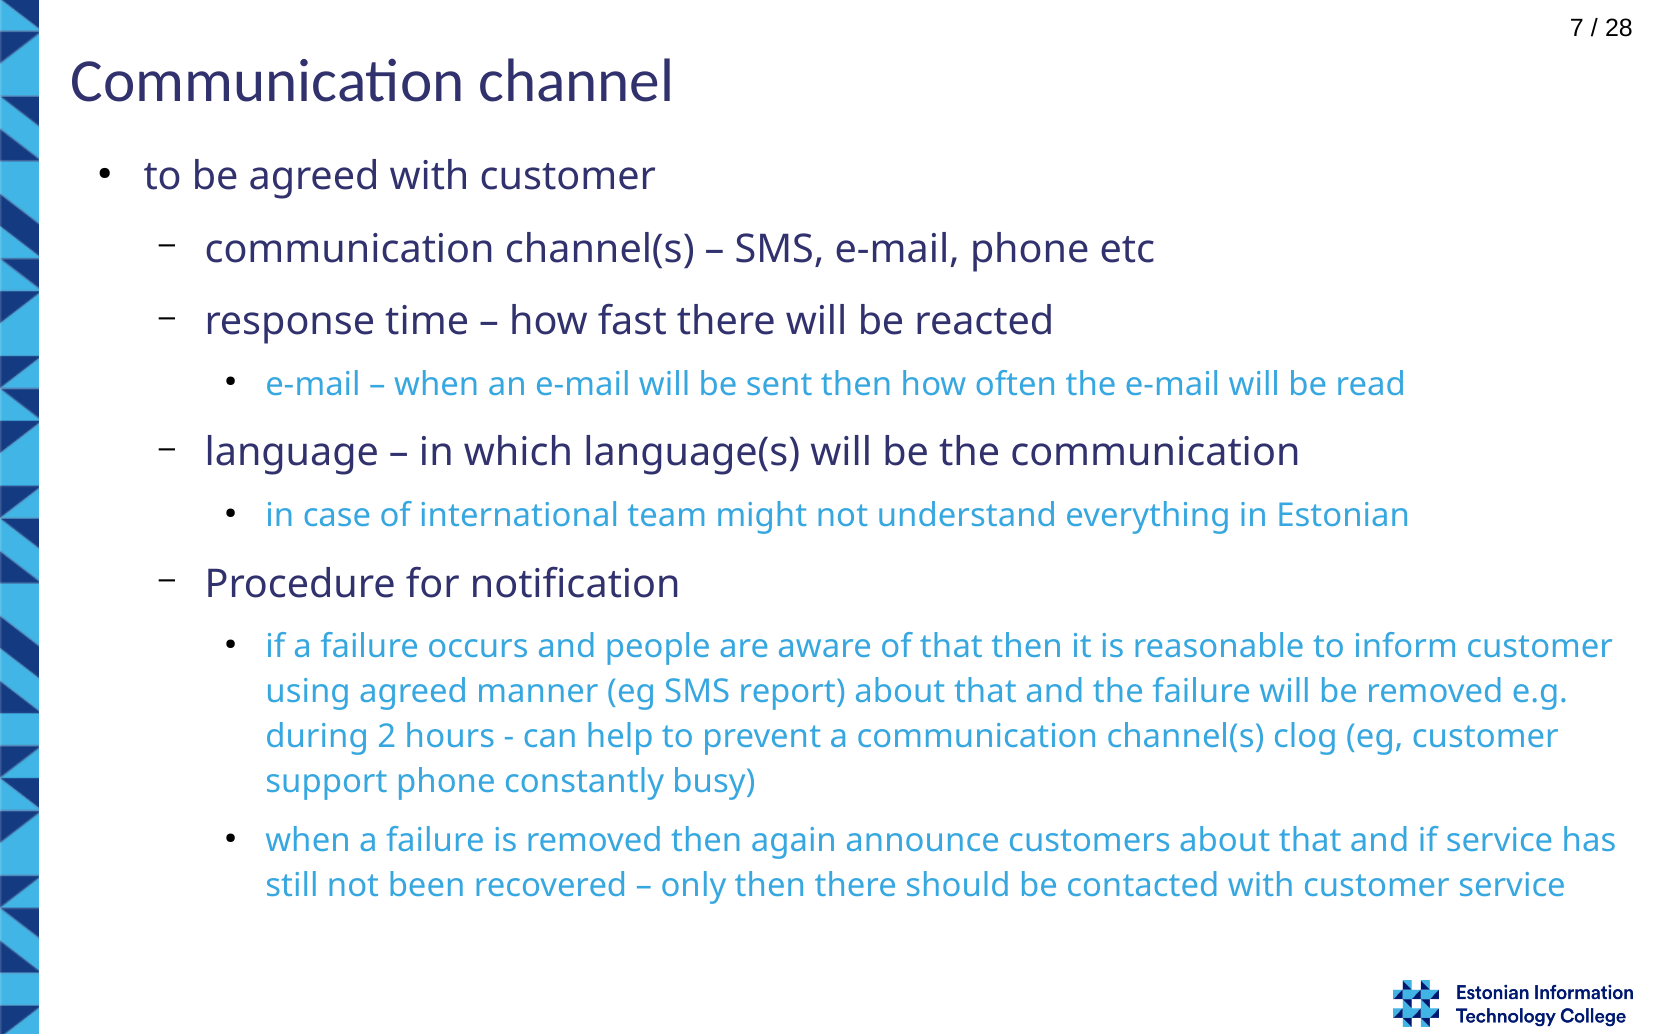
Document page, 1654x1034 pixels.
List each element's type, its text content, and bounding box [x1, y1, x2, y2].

title Communication channel [70, 41, 1630, 130]
picture [1393, 980, 1633, 1027]
list to be agreed with customer communication channel(s) – SMS, e-mail, phone etc response time – how fast there will be reacted e-mail – when an e-mail will be sent then how often the e-mail will be read language – in which language(s) will be the communication in case of international team might not understand everything in Estonian Procedure for notification if a failure occurs and people are aware of that then it is reasonable to inform customer using agreed manner (eg SMS report) about that and the failure will be removed e.g. during 2 hours - can help to prevent a communication channel(s) clog (eg, customer support phone constantly busy) when a failure is removed then again announce customers about that and if service has still not been recovered – only then there should be contacted with customer service [82, 147, 1625, 915]
